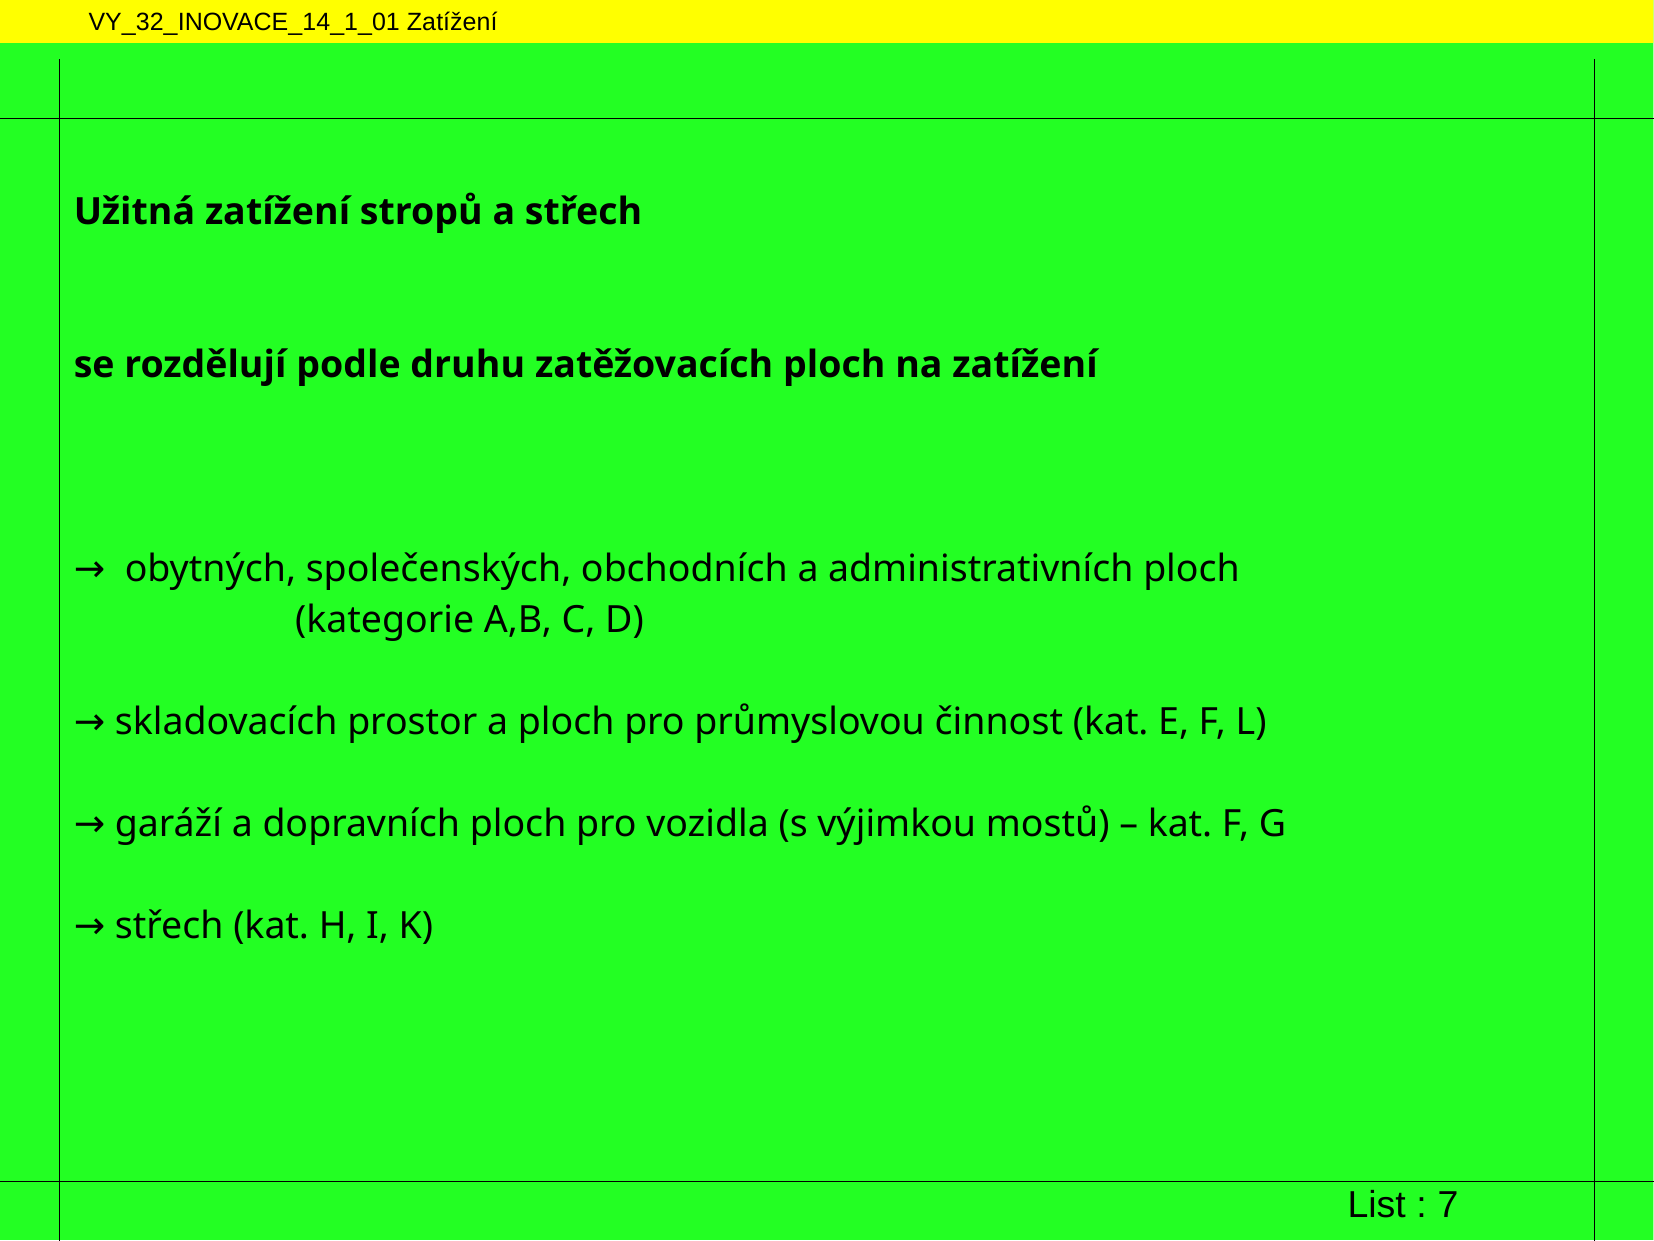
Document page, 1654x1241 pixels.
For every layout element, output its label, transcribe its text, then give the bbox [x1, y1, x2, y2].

text_box VY_32_INOVACE_14_1_01 Zatížení [0, 0, 1654, 43]
text_box Užitná zatížení stropů a střech se rozdělují podle druhu zatěžovacích ploch na zatížení → obytných, společenských, obchodních a administrativních ploch (kategorie A,B, C, D) → skladovacích prostor a ploch pro průmyslovou činnost (kat. E, F, L) → garáží a dopravních ploch pro vozidla (s výjimkou mostů) – kat. F, G → střech (kat. H, I, K) [60, 177, 1588, 905]
text_box List : <číslo> [1357, 1176, 1599, 1241]
